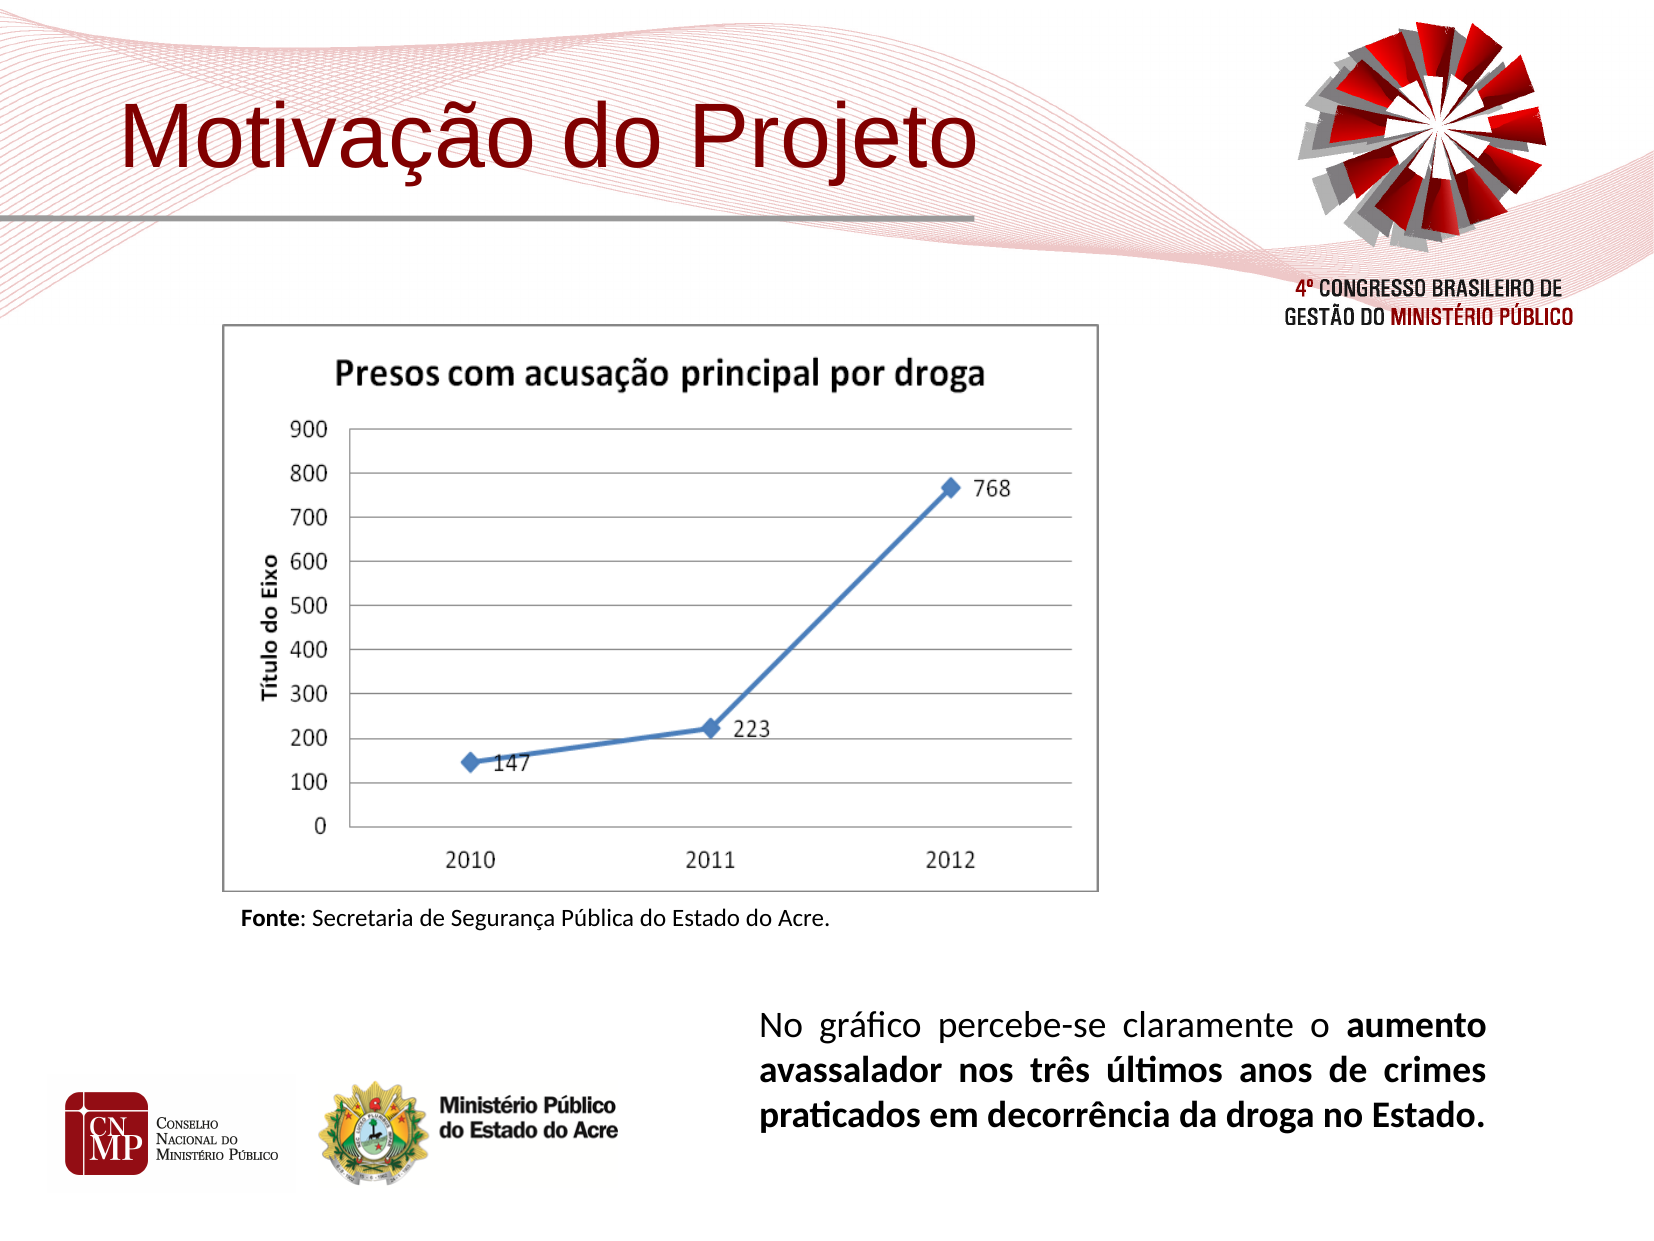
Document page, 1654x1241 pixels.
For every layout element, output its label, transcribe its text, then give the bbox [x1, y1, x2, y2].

picture [0, 9, 1654, 892]
picture [47, 1074, 296, 1193]
text_box No gráfico percebe-se claramente o aumento avassalador nos três últimos anos de crimes praticados em decorrência da droga no Estado. [744, 992, 1607, 1190]
picture [318, 1080, 618, 1188]
text_box Fonte: Secretaria de Segurança Pública do Estado do Acre. [226, 893, 1030, 940]
text_box Motivação do Projeto [47, 77, 1052, 195]
